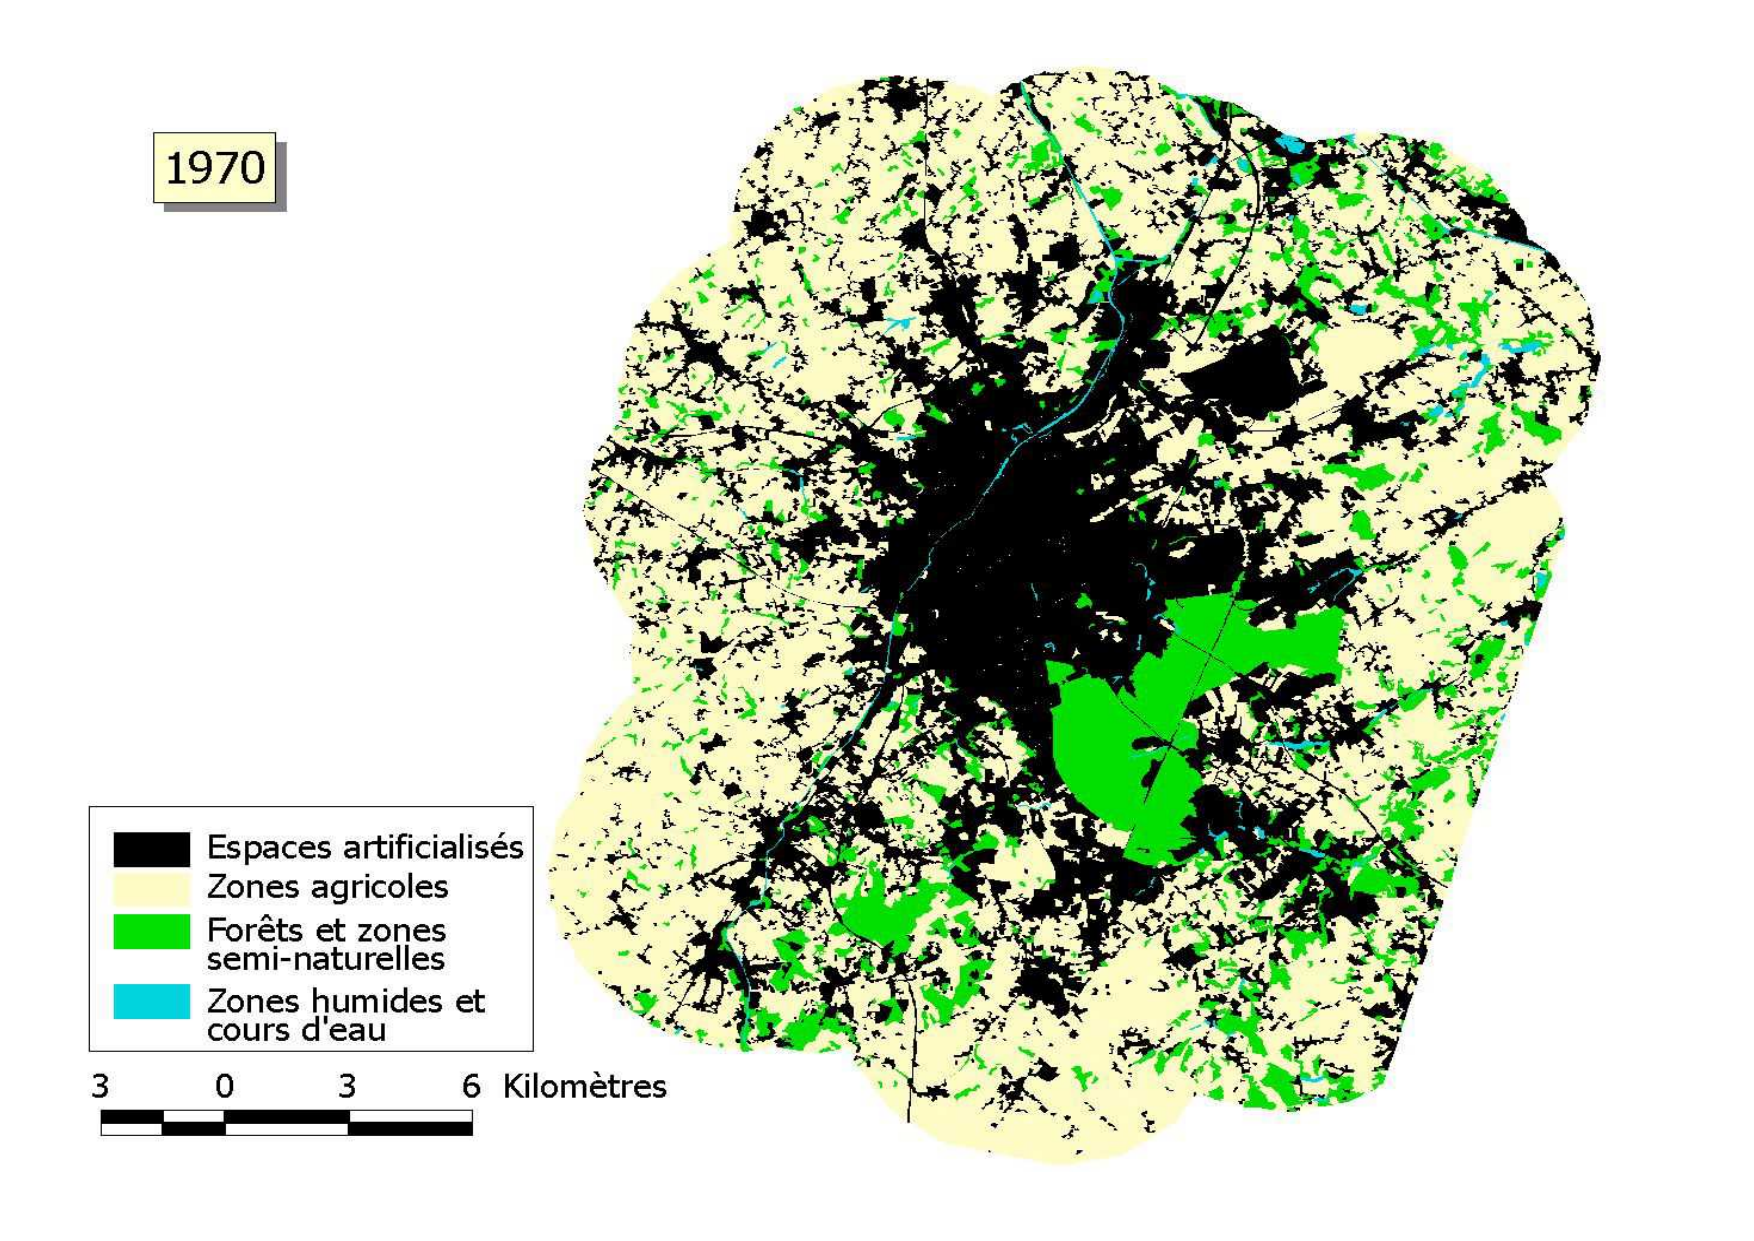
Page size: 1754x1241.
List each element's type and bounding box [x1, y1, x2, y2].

picture [59, 58, 1682, 1172]
